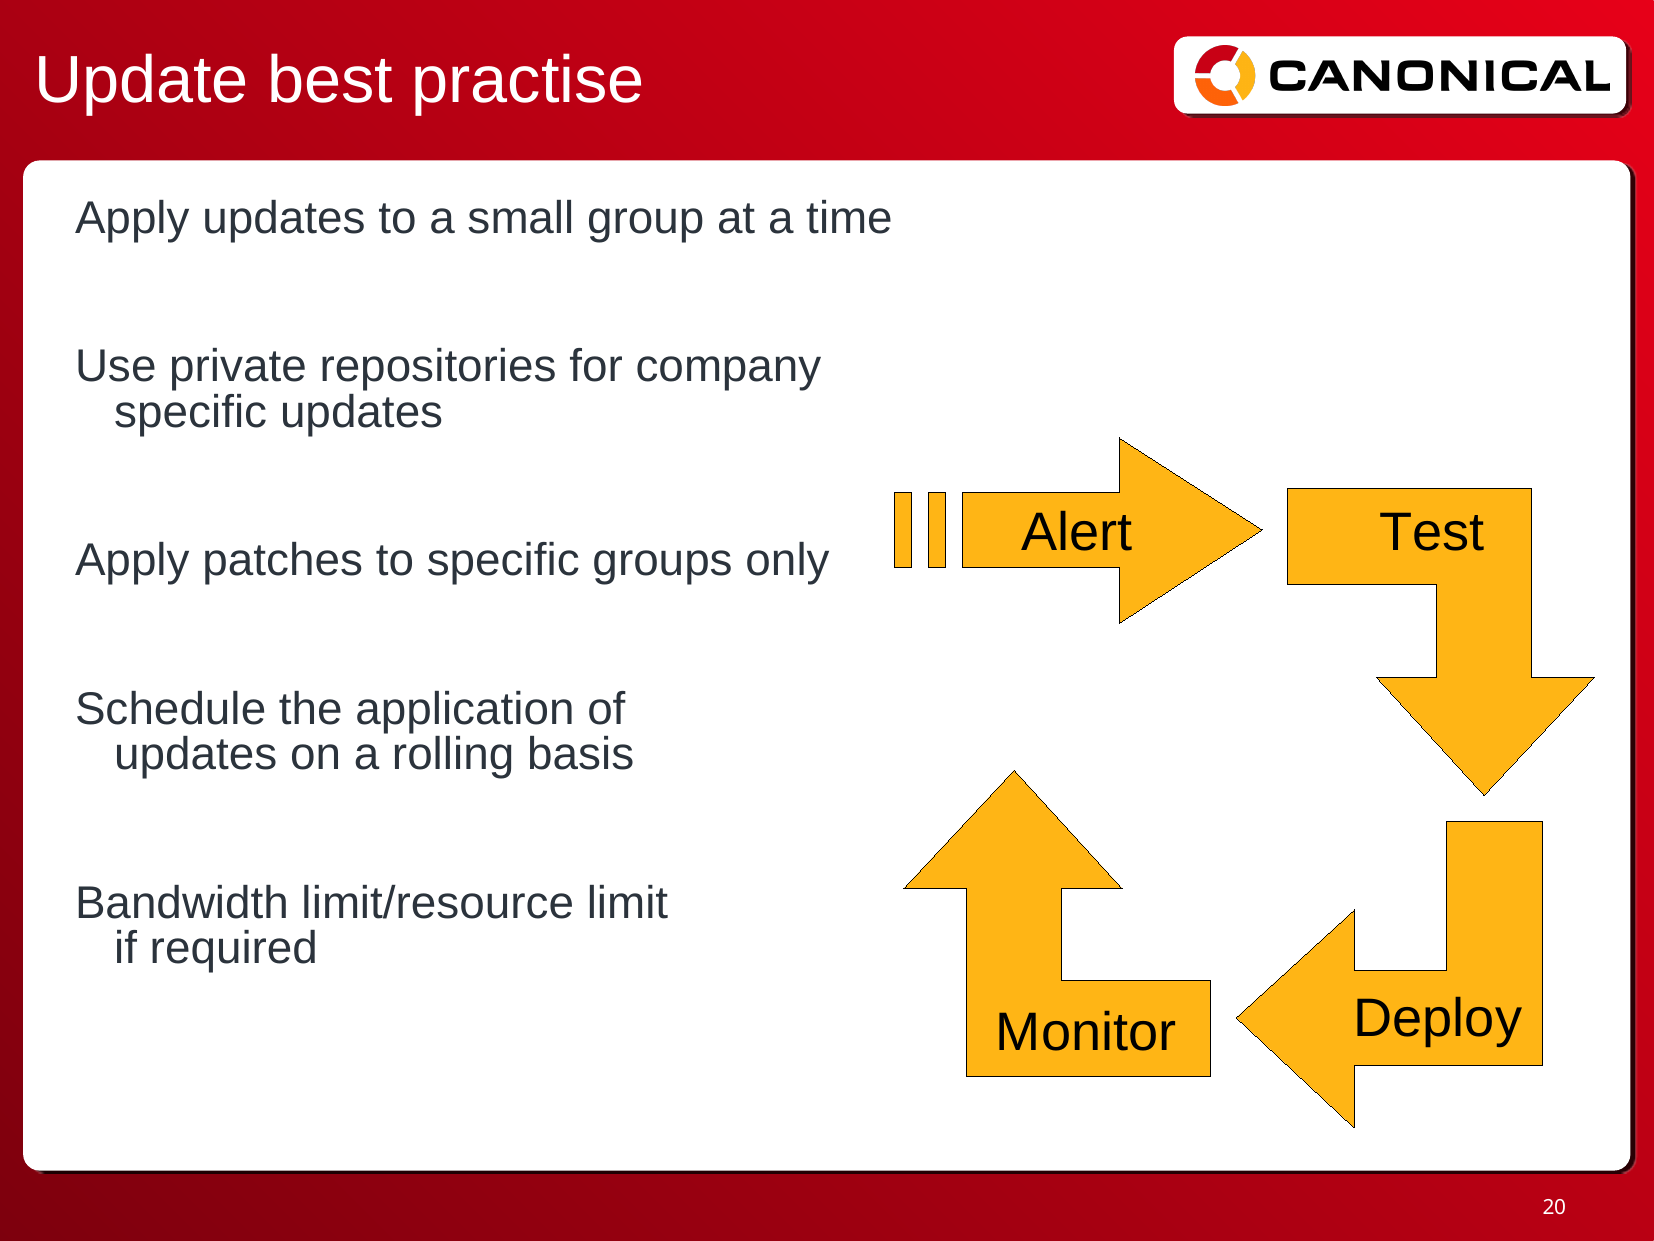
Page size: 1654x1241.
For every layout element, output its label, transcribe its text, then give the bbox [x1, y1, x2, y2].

text_box [903, 770, 1211, 1077]
text_box [962, 437, 1263, 624]
text_box Deploy [1338, 986, 1538, 1062]
text_box [1236, 821, 1543, 1128]
text_box [1287, 488, 1595, 796]
picture [1548, 45, 1610, 106]
text_box [894, 492, 912, 568]
title Update best practise [34, 19, 1548, 151]
list Apply updates to a small group at a time Use private repositories for company specific updates Apply patches to specific groups only Schedule the application of updates on a rolling basis Bandwidth limit/resource limit if required [74, 196, 945, 1090]
text_box Monitor [981, 1000, 1192, 1076]
text_box Alert [1006, 500, 1148, 576]
text_box Test [1364, 500, 1494, 576]
text_box [928, 492, 946, 568]
